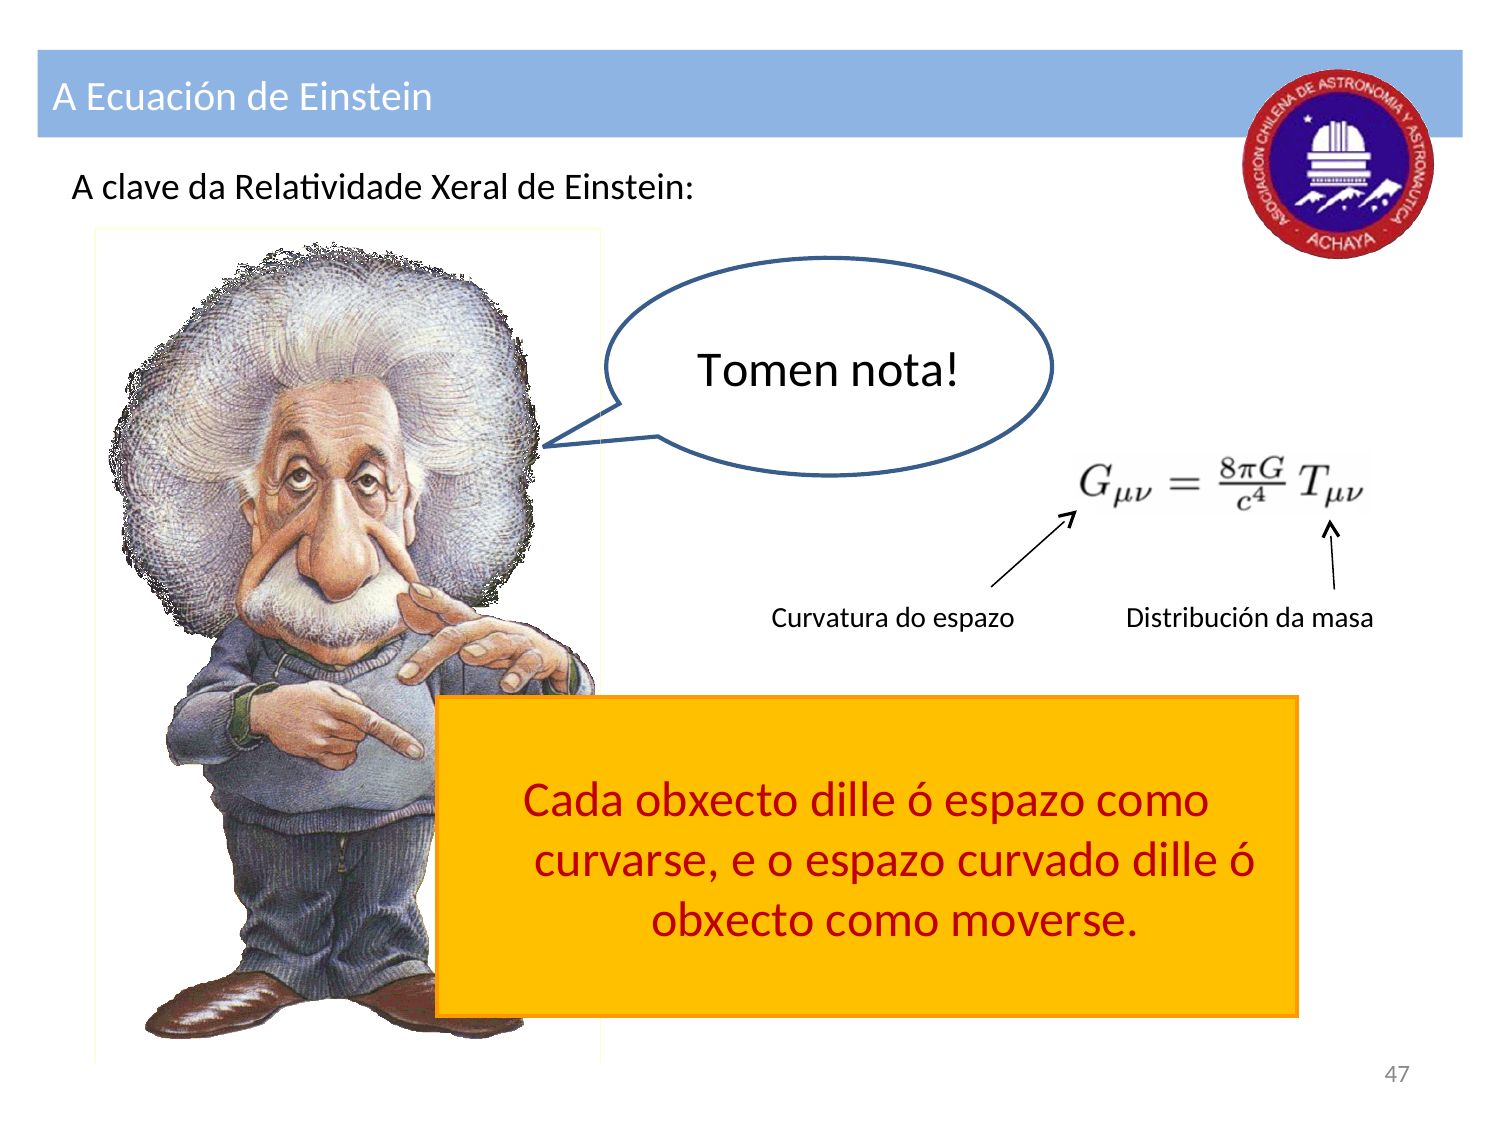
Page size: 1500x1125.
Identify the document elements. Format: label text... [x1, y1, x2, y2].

text_box A clave da Relatividade Xeral de Einstein: [56, 154, 1021, 215]
text_box Cada obxecto dille ó espazo como curvarse, e o espazo curvado dille ó obxecto como moverse. [437, 697, 1298, 1017]
text_box Tomen nota! [601, 257, 1053, 476]
picture [1240, 67, 1436, 260]
text_box Distribución da masa [1111, 590, 1390, 641]
picture [95, 228, 601, 1065]
text_box <número> [1074, 1042, 1426, 1103]
text_box A Ecuación de Einstein [37, 49, 1463, 138]
picture [1073, 451, 1373, 520]
text_box Curvatura do espazo [756, 590, 1031, 641]
